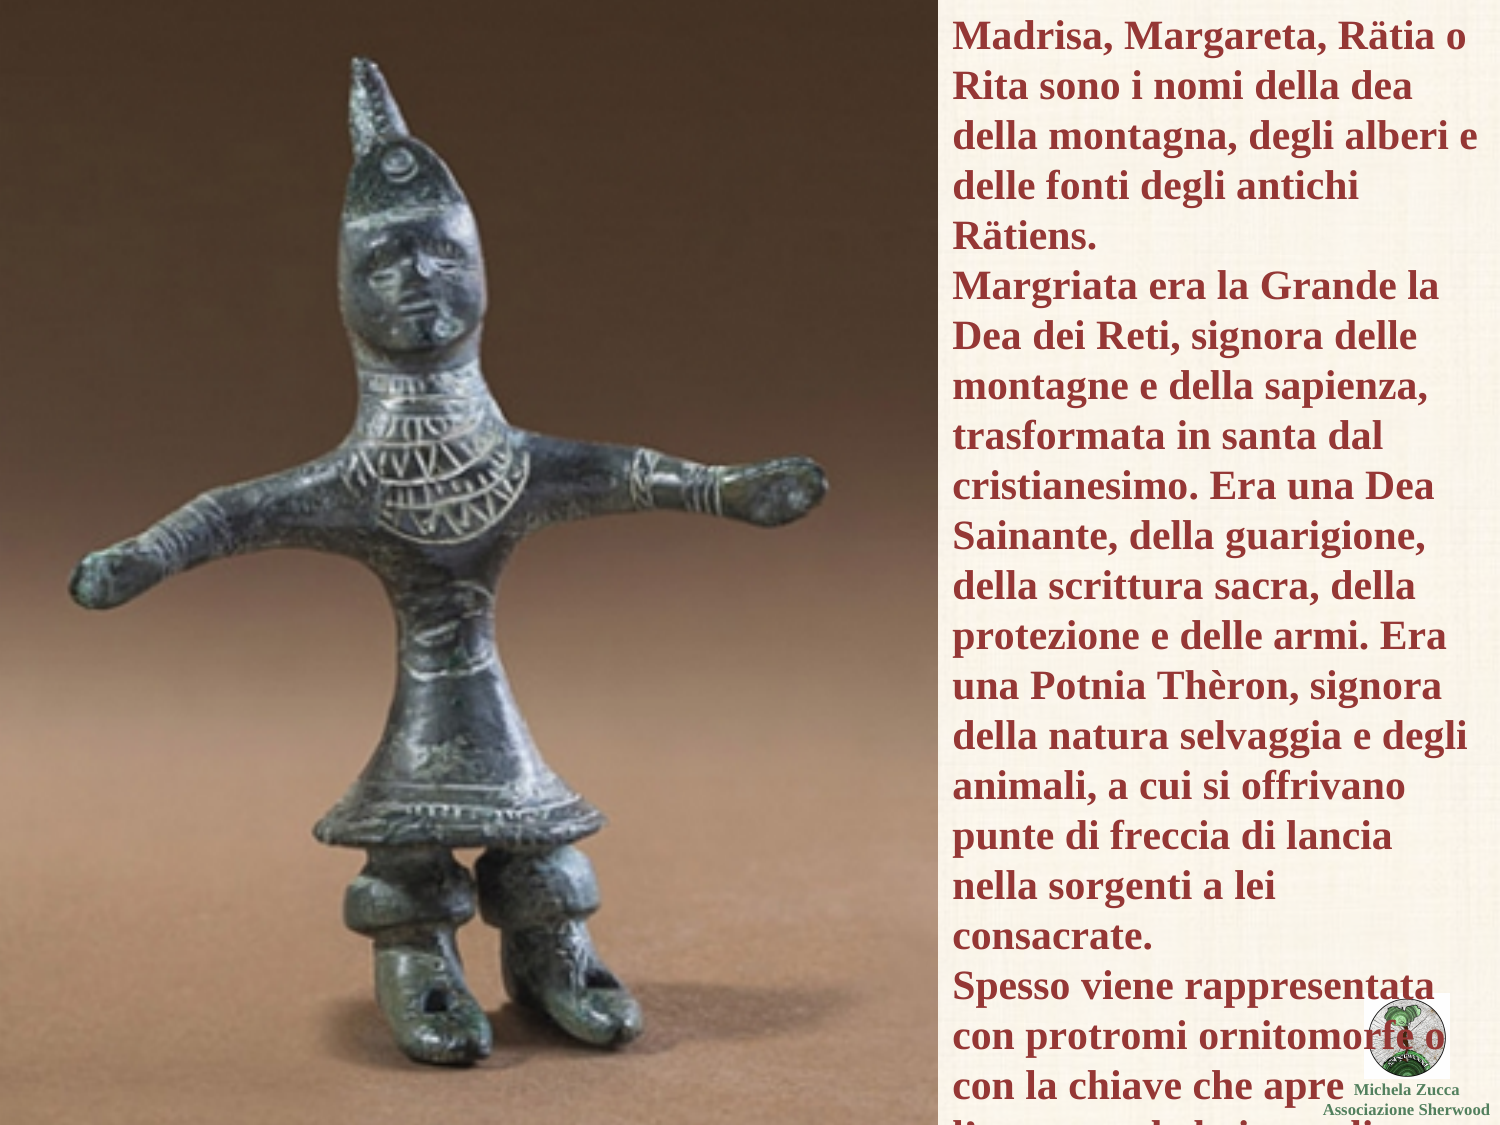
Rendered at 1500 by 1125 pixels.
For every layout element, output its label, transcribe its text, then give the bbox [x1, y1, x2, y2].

text_box Madrisa, Margareta, Rätia o Rita sono i nomi della dea della montagna, degli alberi e delle fonti degli antichi Rätiens. Margriata era la Grande la Dea dei Reti, signora delle montagne e della sapienza, trasformata in santa dal cristianesimo. Era una Dea Sainante, della guarigione, della scrittura sacra, della protezione e delle armi. Era una Potnia Thèron, signora della natura selvaggia e degli animali, a cui si offrivano punte di freccia di lancia nella sorgenti a lei consacrate. Spesso viene rappresentata con protromi ornitomorfe o con la chiave che apre l’accesso ad altri mondi. [938, 0, 1500, 1125]
picture [0, 0, 938, 1125]
